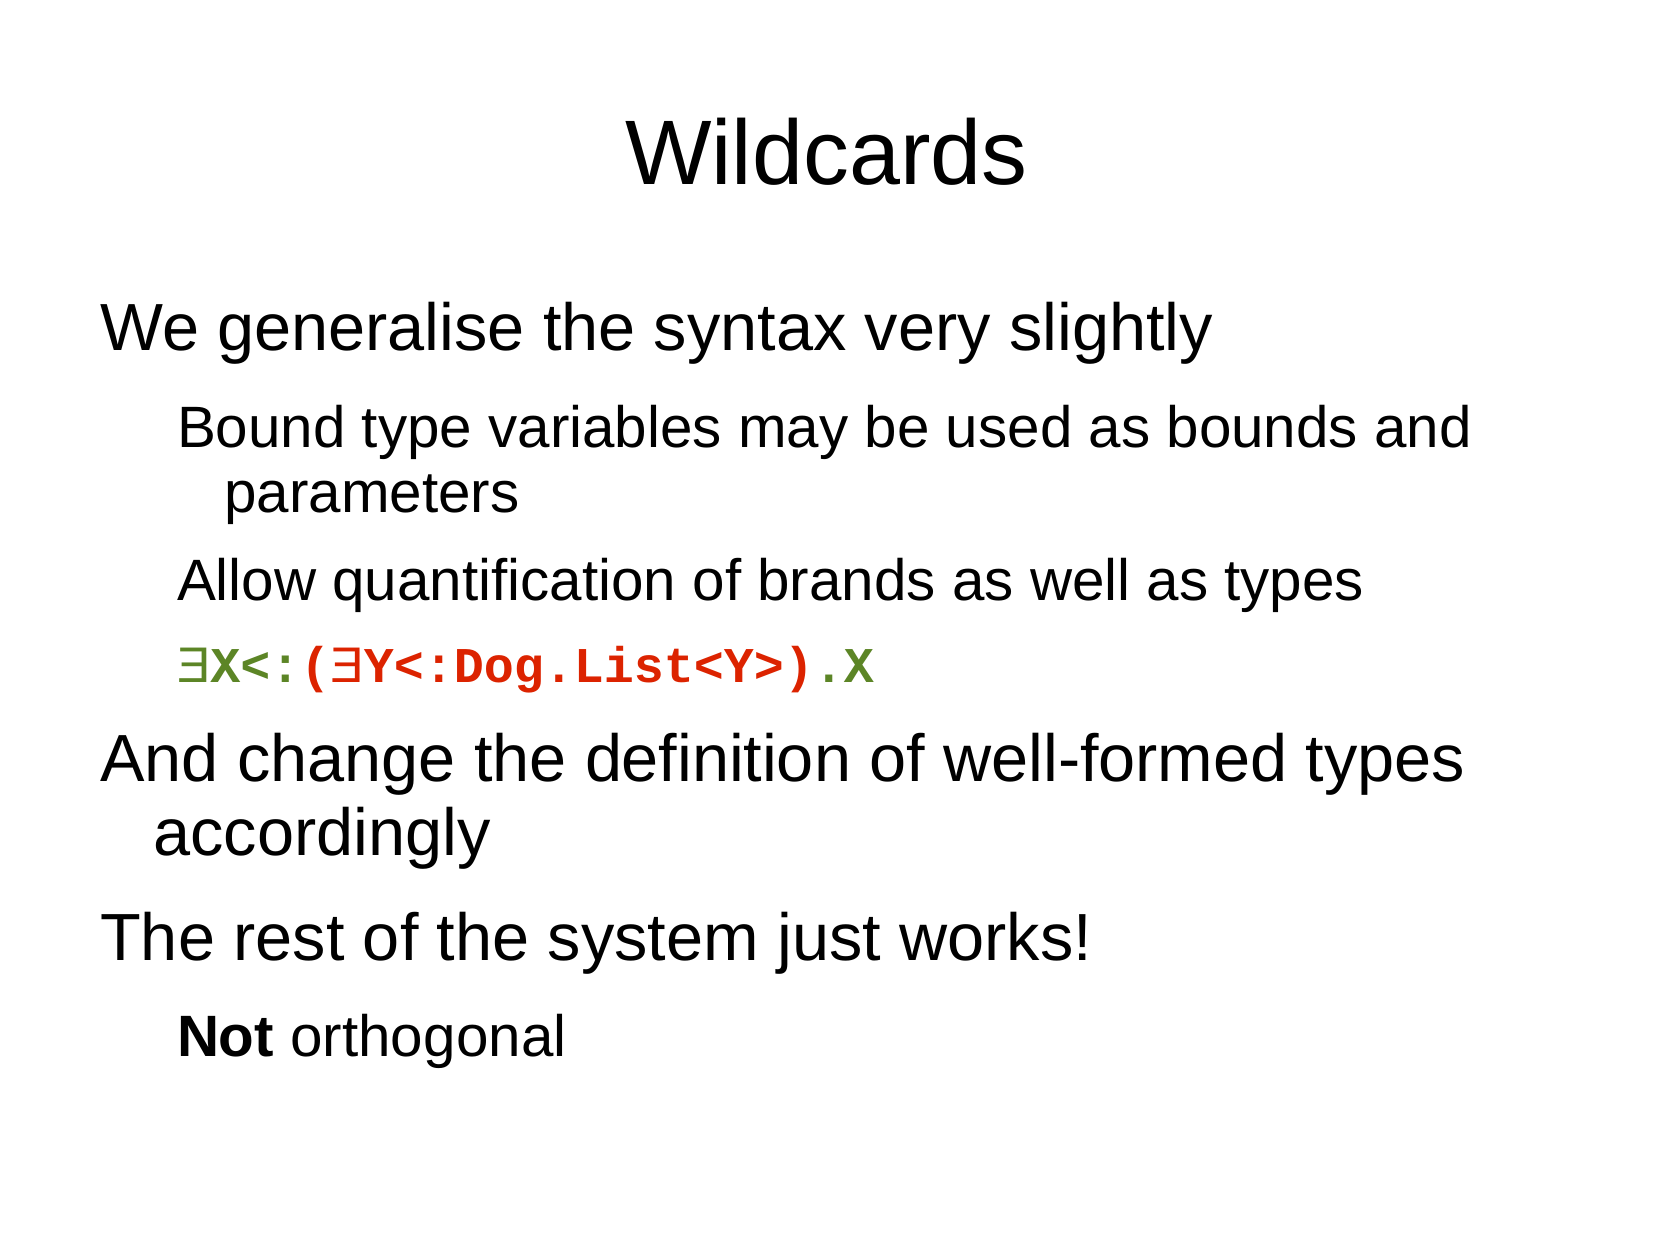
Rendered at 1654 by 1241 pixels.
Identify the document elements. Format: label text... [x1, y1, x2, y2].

title Wildcards [82, 56, 1571, 250]
list We generalise the syntax very slightly Bound type variables may be used as bounds and parameters Allow quantification of brands as well as types ƎX<:(ƎY<:Dog.List<Y>).X And change the definition of well-formed types accordingly The rest of the system just works! Not orthogonal [82, 290, 1571, 1094]
